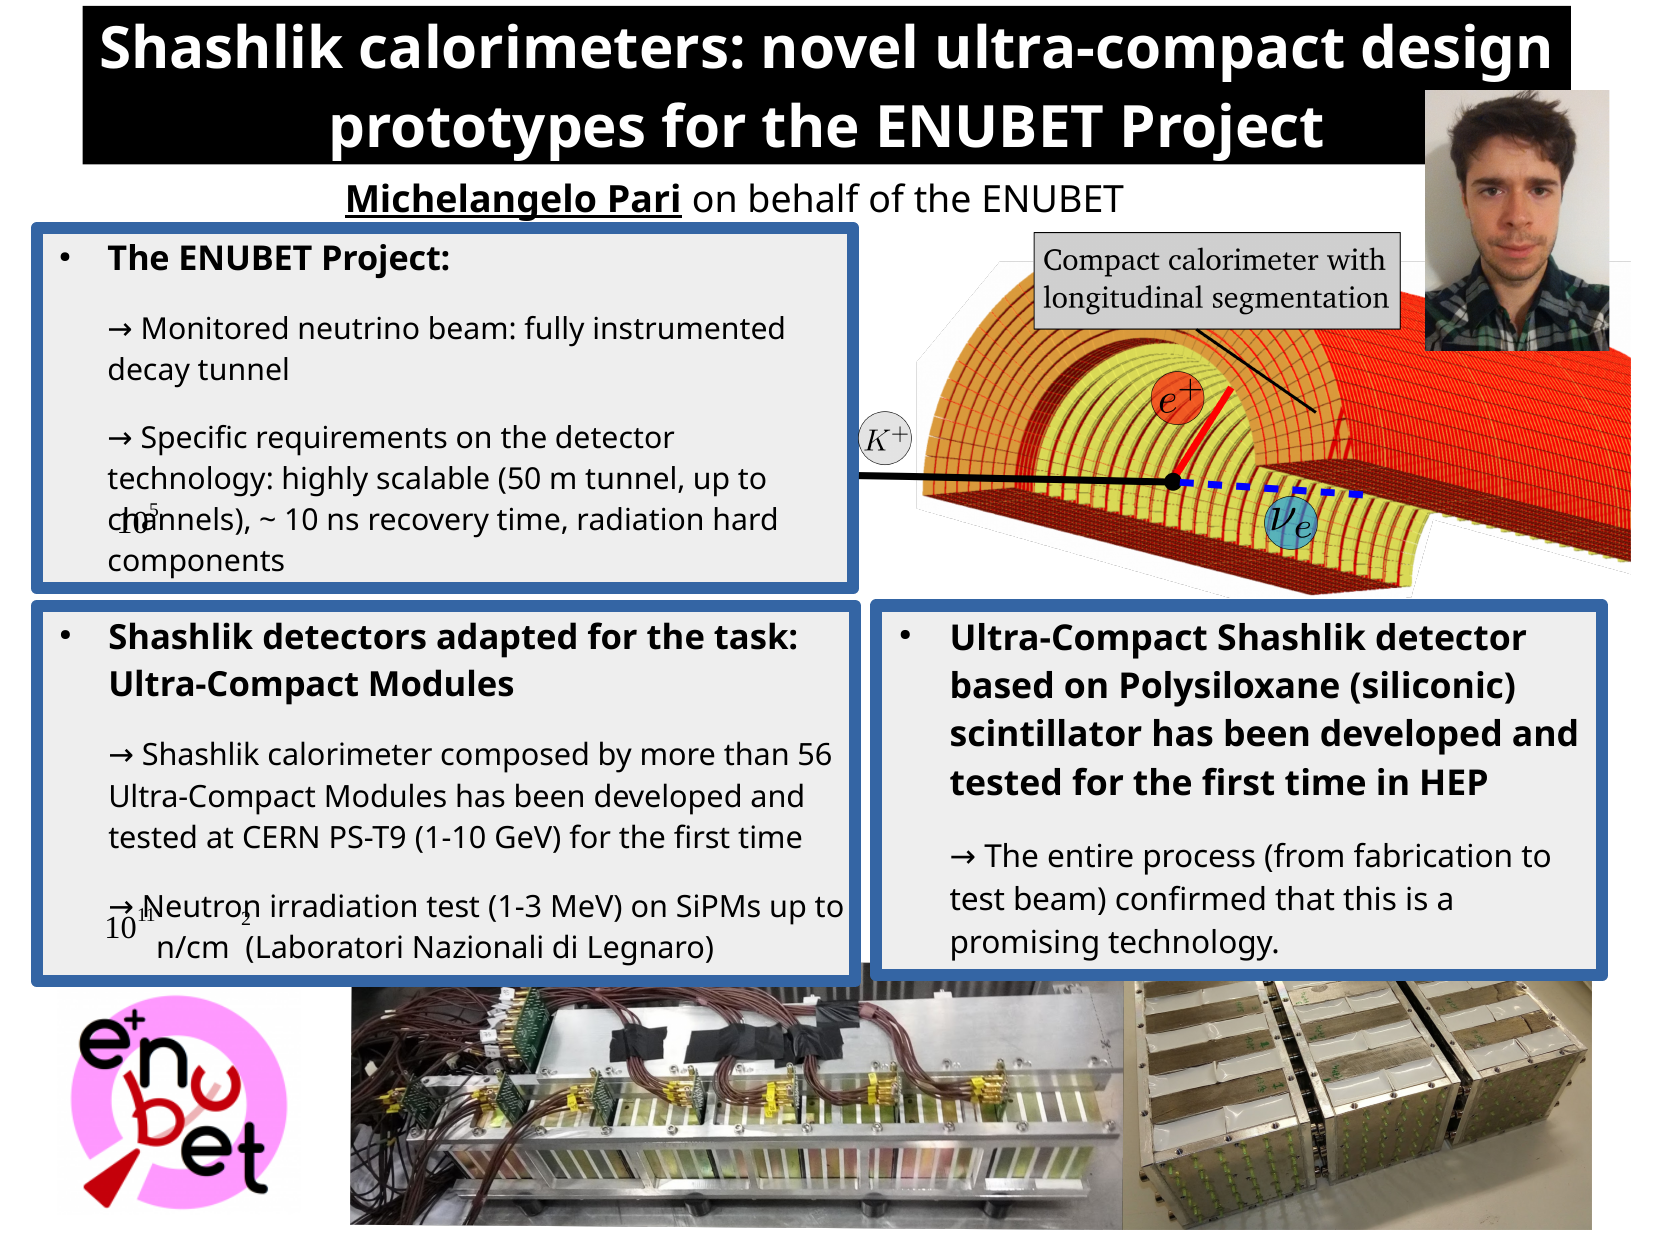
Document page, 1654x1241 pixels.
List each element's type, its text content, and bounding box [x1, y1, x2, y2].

chart [98, 904, 162, 946]
chart [110, 499, 166, 541]
picture [57, 989, 301, 1216]
picture [350, 959, 1592, 1231]
chart [235, 907, 257, 931]
text_box Michelangelo Pari on behalf of the ENUBET collaboration [330, 165, 1336, 226]
picture [858, 90, 1631, 598]
list The ENUBET Project: → Monitored neutrino beam: fully instrumented decay tunnel → Specific requirements on the detector technology: highly scalable (50 m tunnel, up to channels), ~ 10 ns recovery time, radiation hard components [36, 228, 854, 589]
chart [774, 594, 893, 654]
title Shashlik calorimeters: novel ultra-compact design prototypes for the ENUBET Project [82, 15, 1571, 156]
list Shashlik detectors adapted for the task: Ultra-Compact Modules → Shashlik calorimeter composed by more than 56 Ultra-Compact Modules has been developed and tested at CERN PS-T9 (1-10 GeV) for the first time → Neutron irradiation test (1-3 MeV) on SiPMs up to n/cm (Laboratori Nazionali di Legnaro) [36, 605, 856, 981]
list Ultra-Compact Shashlik detector based on Polysiloxane (siliconic) scintillator has been developed and tested for the first time in HEP → The entire process (from fabrication to test beam) confirmed that this is a promising technology. [876, 605, 1603, 976]
